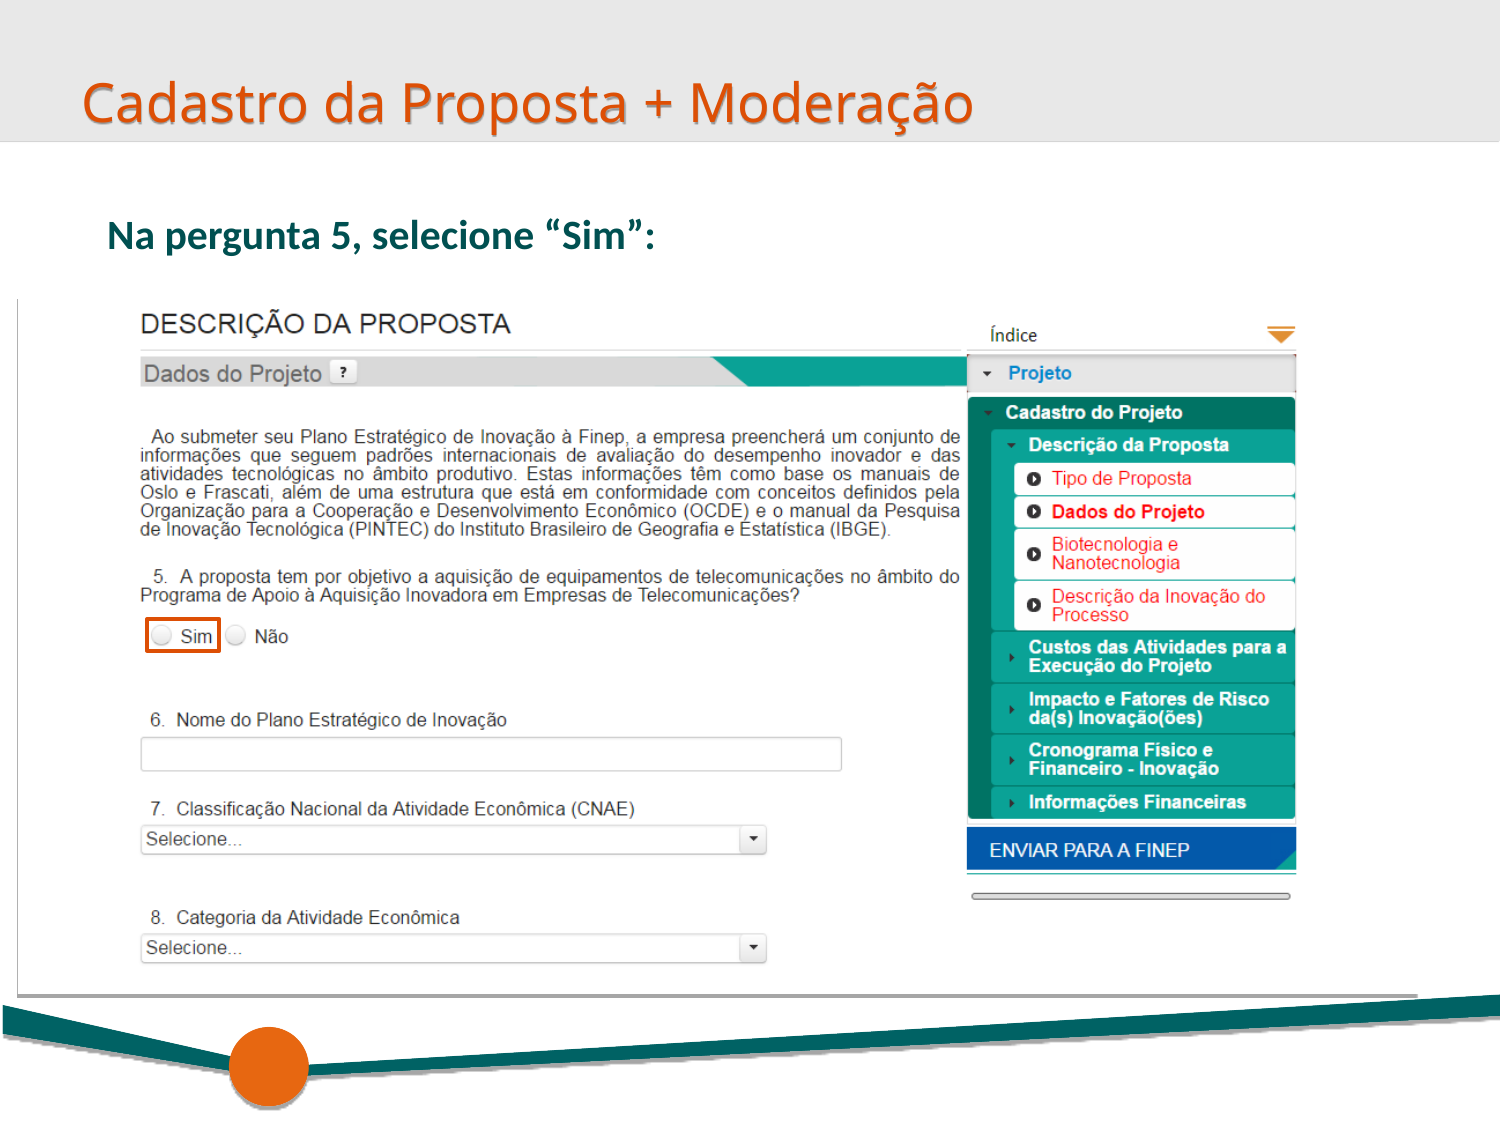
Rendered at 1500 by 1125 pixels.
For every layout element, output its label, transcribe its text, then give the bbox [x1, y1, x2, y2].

text_box Na pergunta 5, selecione “Sim”: [83, 201, 1366, 266]
title Cadastro da Proposta + Moderação [66, 18, 1417, 141]
picture [17, 295, 1420, 994]
